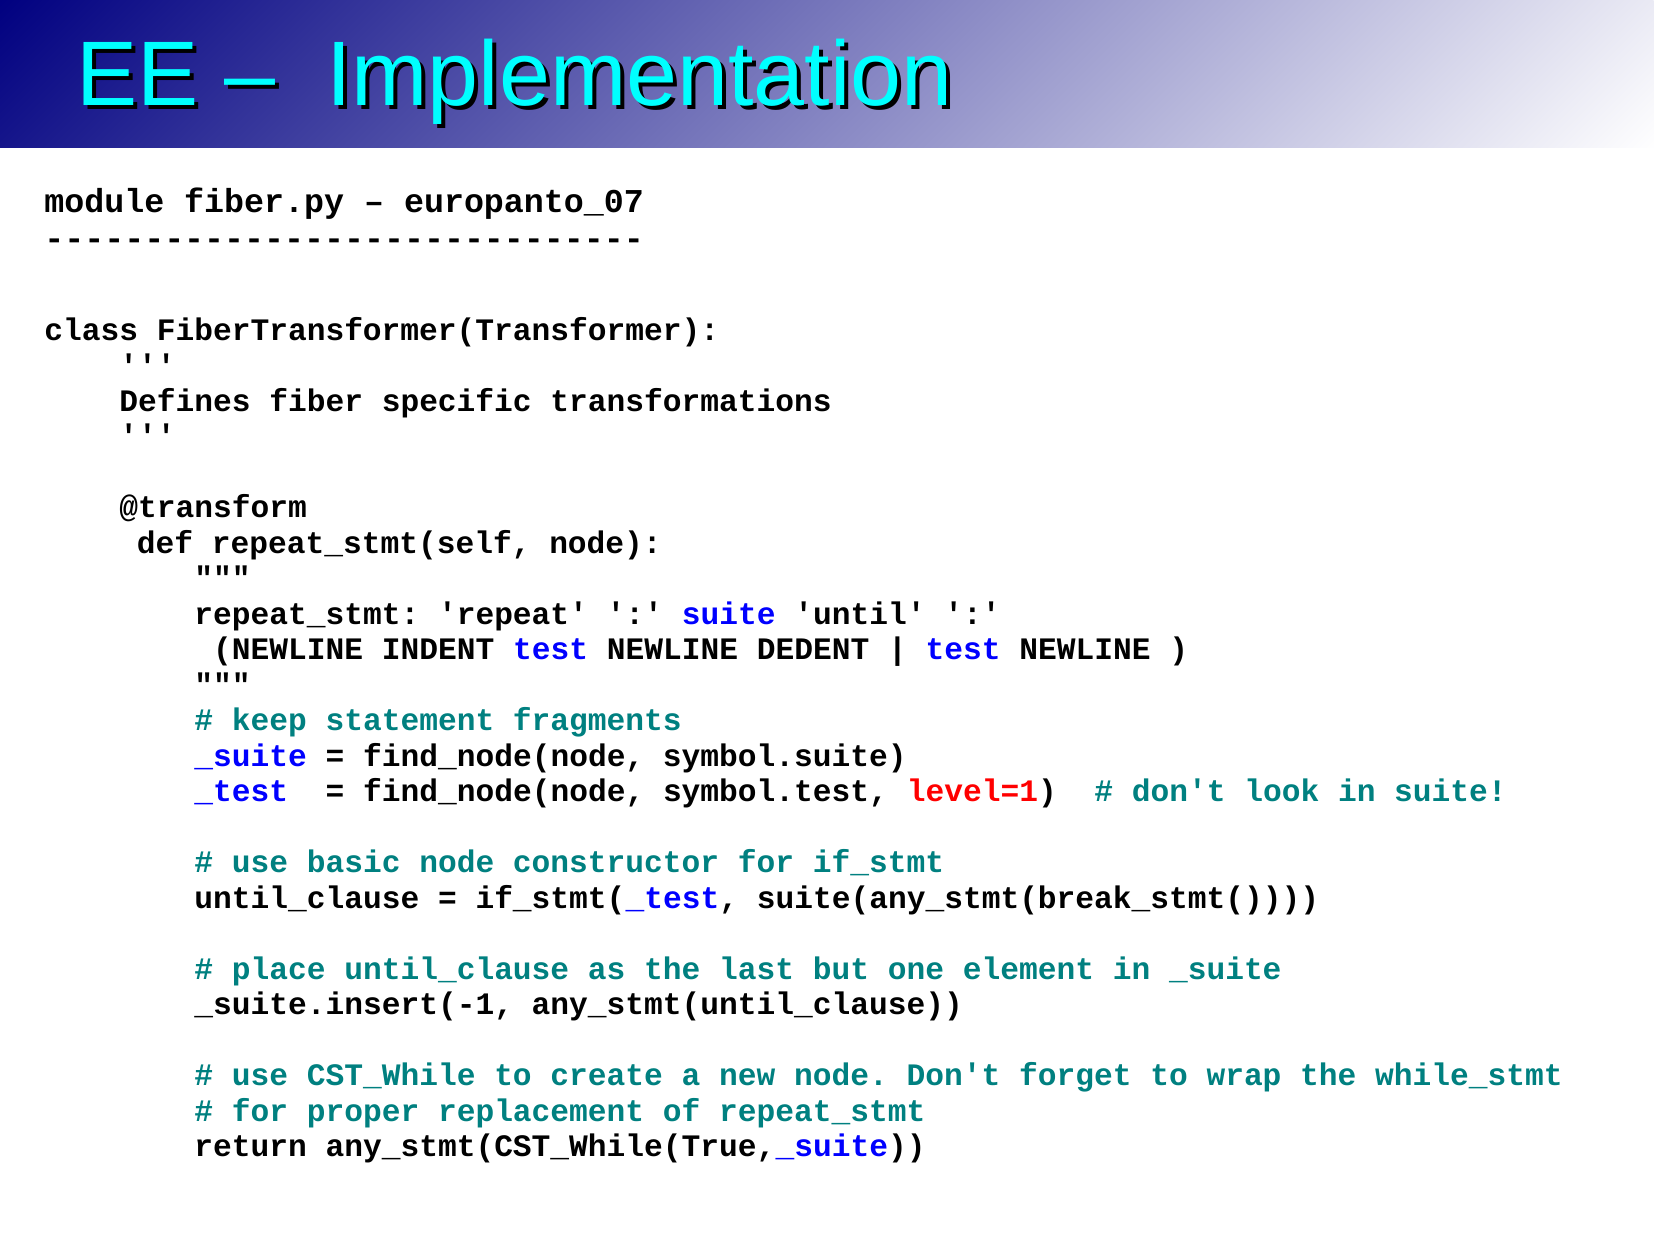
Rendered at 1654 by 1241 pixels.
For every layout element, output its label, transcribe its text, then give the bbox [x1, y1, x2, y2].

text_box class FiberTransformer(Transformer): ''' Defines fiber specific transformations ''' @transform def repeat_stmt(self, node): """ repeat_stmt: 'repeat' ':' suite 'until' ':' (NEWLINE INDENT test NEWLINE DEDENT | test NEWLINE ) """ # keep statement fragments _suite = find_node(node, symbol.suite) _test = find_node(node, symbol.test, level=1) # don't look in suite! # use basic node constructor for if_stmt until_clause = if_stmt(_test, suite(any_stmt(break_stmt()))) # place until_clause as the last but one element in _suite _suite.insert(-1, any_stmt(until_clause)) # use CST_While to create a new node. Don't forget to wrap the while_stmt # for proper replacement of repeat_stmt return any_stmt(CST_While(True,_suite)) [29, 307, 1625, 1241]
title EE – Implementation [0, 0, 1654, 148]
text_box module fiber.py – europanto_07 ------------------------------ [29, 177, 660, 267]
